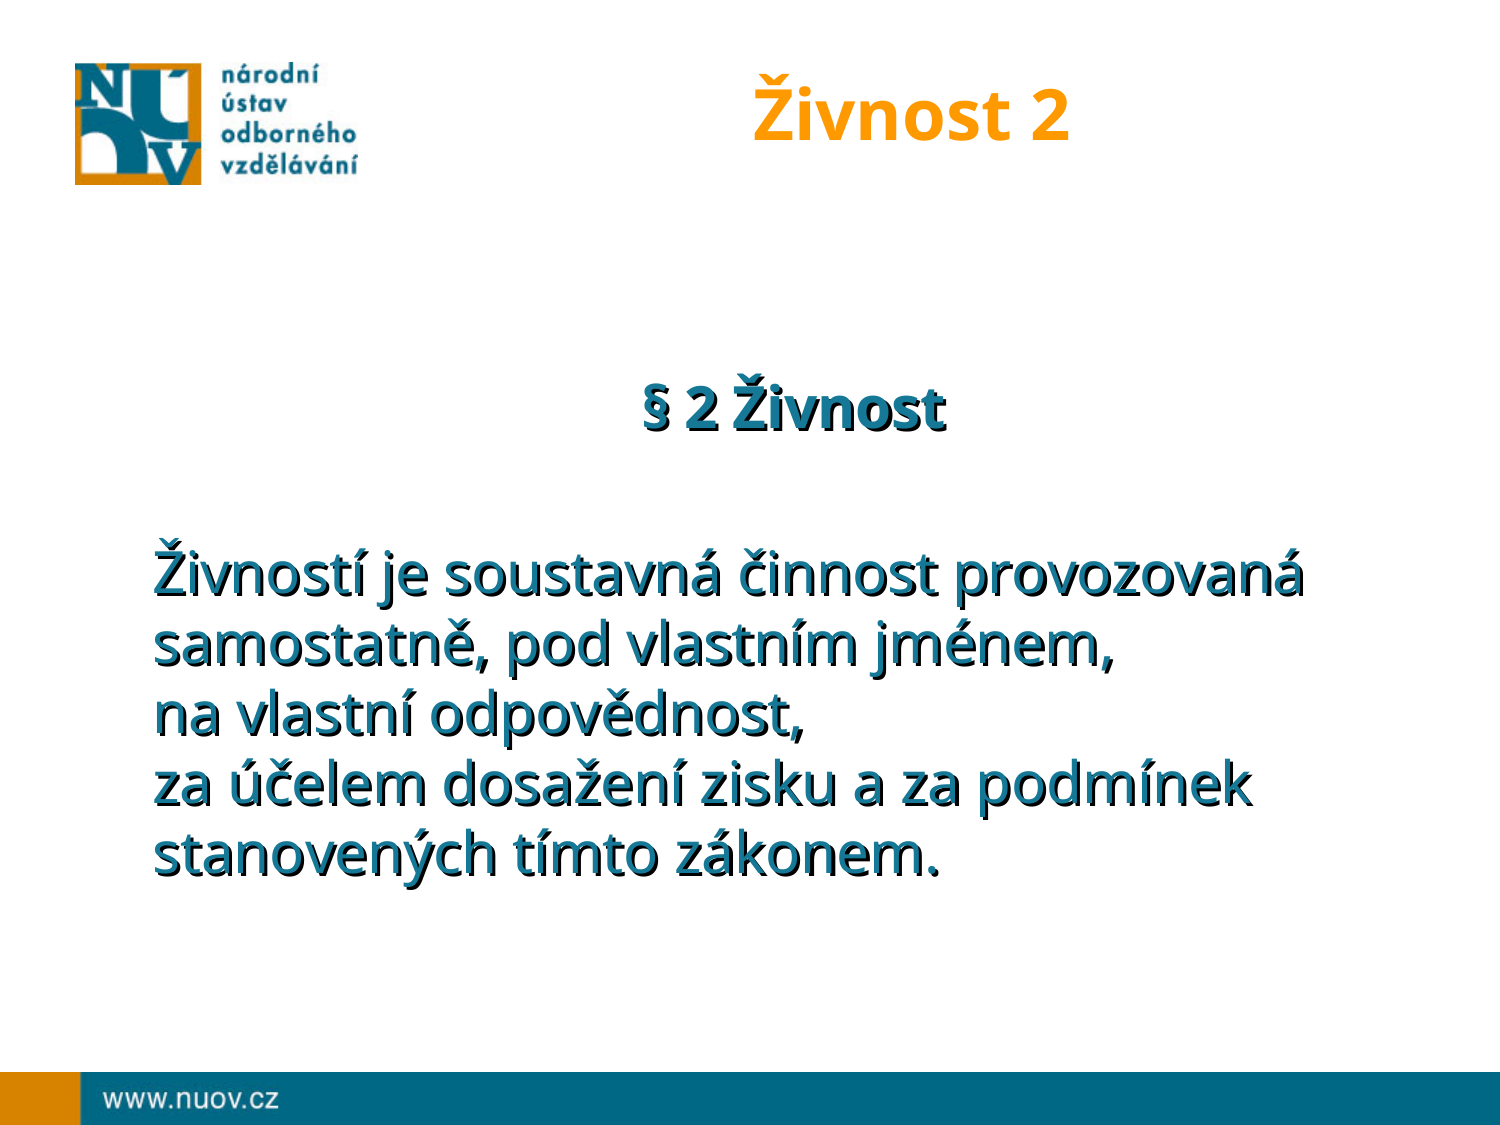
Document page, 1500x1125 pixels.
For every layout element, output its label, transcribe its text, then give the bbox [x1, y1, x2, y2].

title Živnost 2 [399, 37, 1425, 188]
text_box [0, 1072, 1500, 1125]
text_box § 2 Živnost Živností je soustavná činnost provozovaná samostatně, pod vlastním jménem, na vlastní odpovědnost, za účelem dosažení zisku a za podmínek stanovených tímto zákonem. [137, 362, 1450, 893]
text_box [75, 62, 358, 185]
